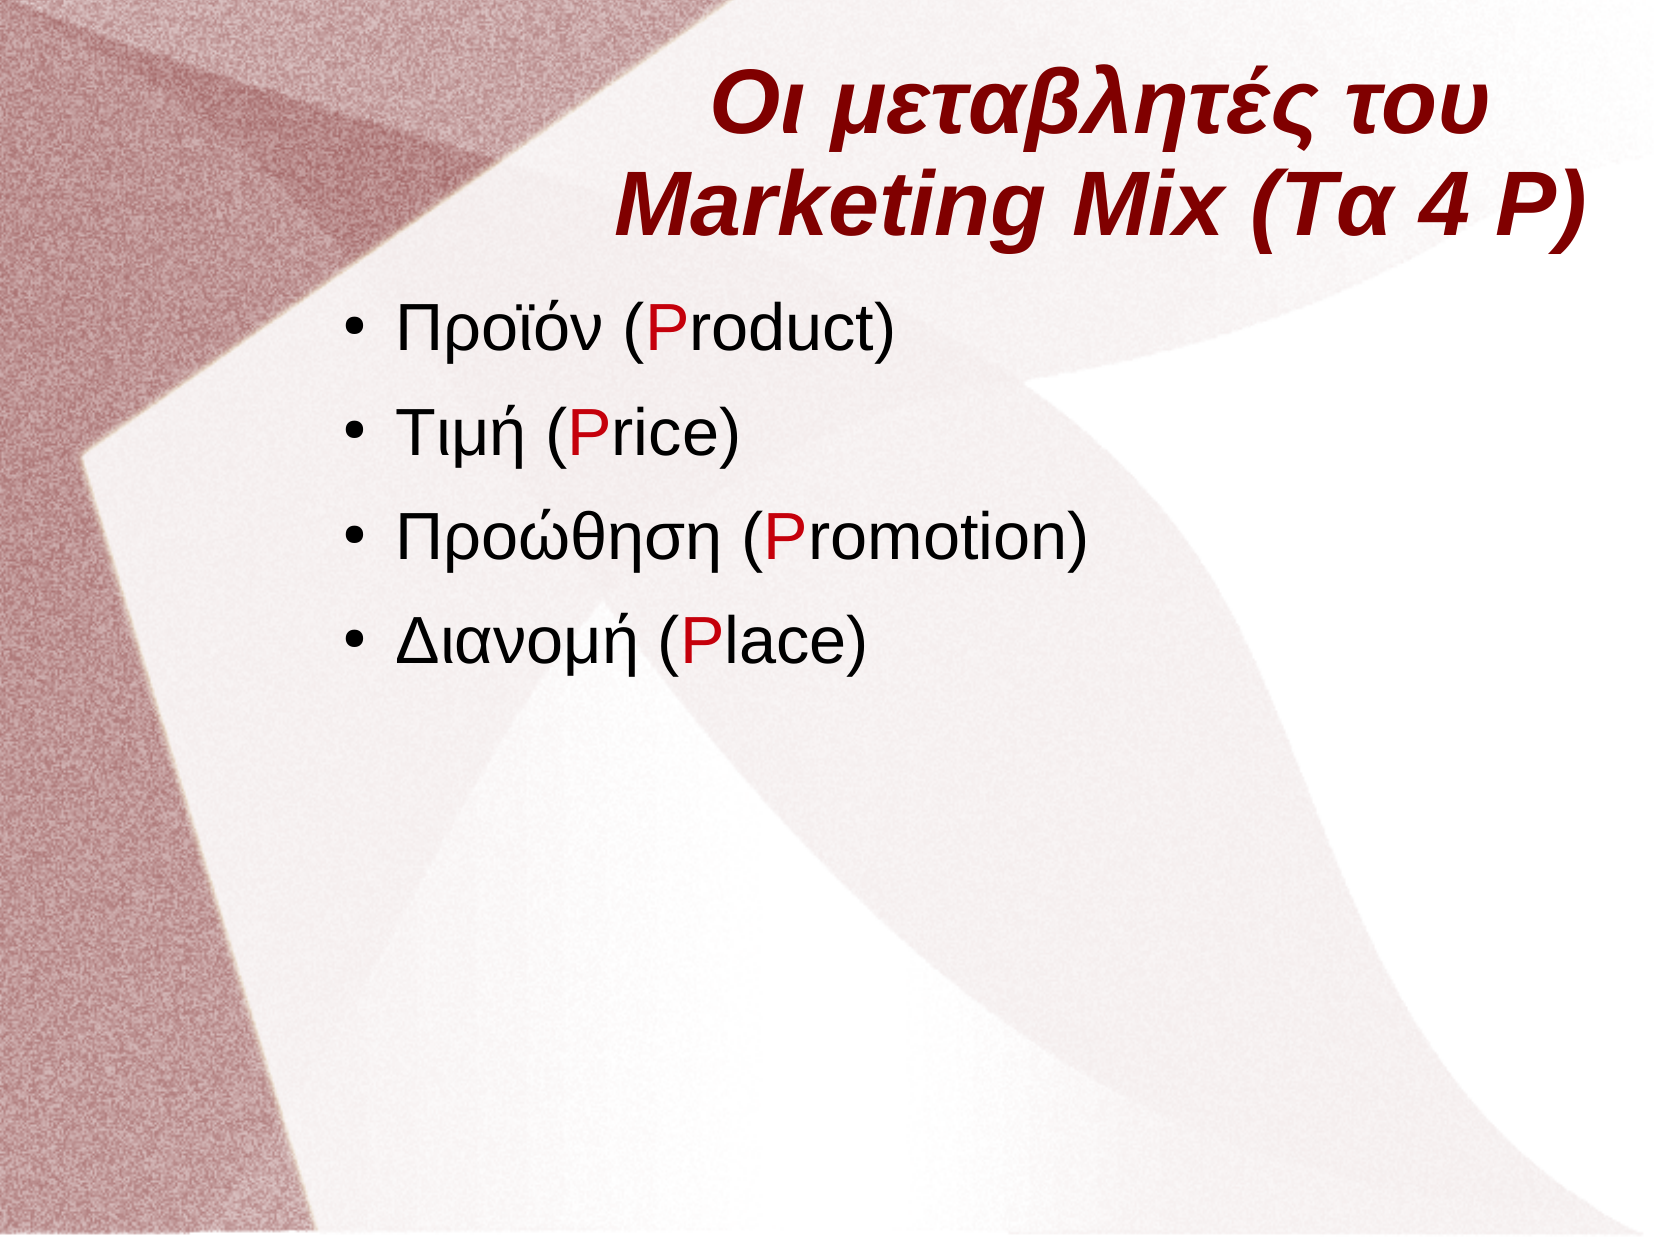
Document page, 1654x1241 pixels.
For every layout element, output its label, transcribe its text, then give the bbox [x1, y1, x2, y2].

title Οι μεταβλητές του Marketing Mix (Τα 4 P) [596, 49, 1607, 257]
list Προϊόν (Product) Τιμή (Price) Προώθηση (Promotion) Διανομή (Place) [324, 290, 1601, 916]
picture [0, 0, 1654, 1241]
